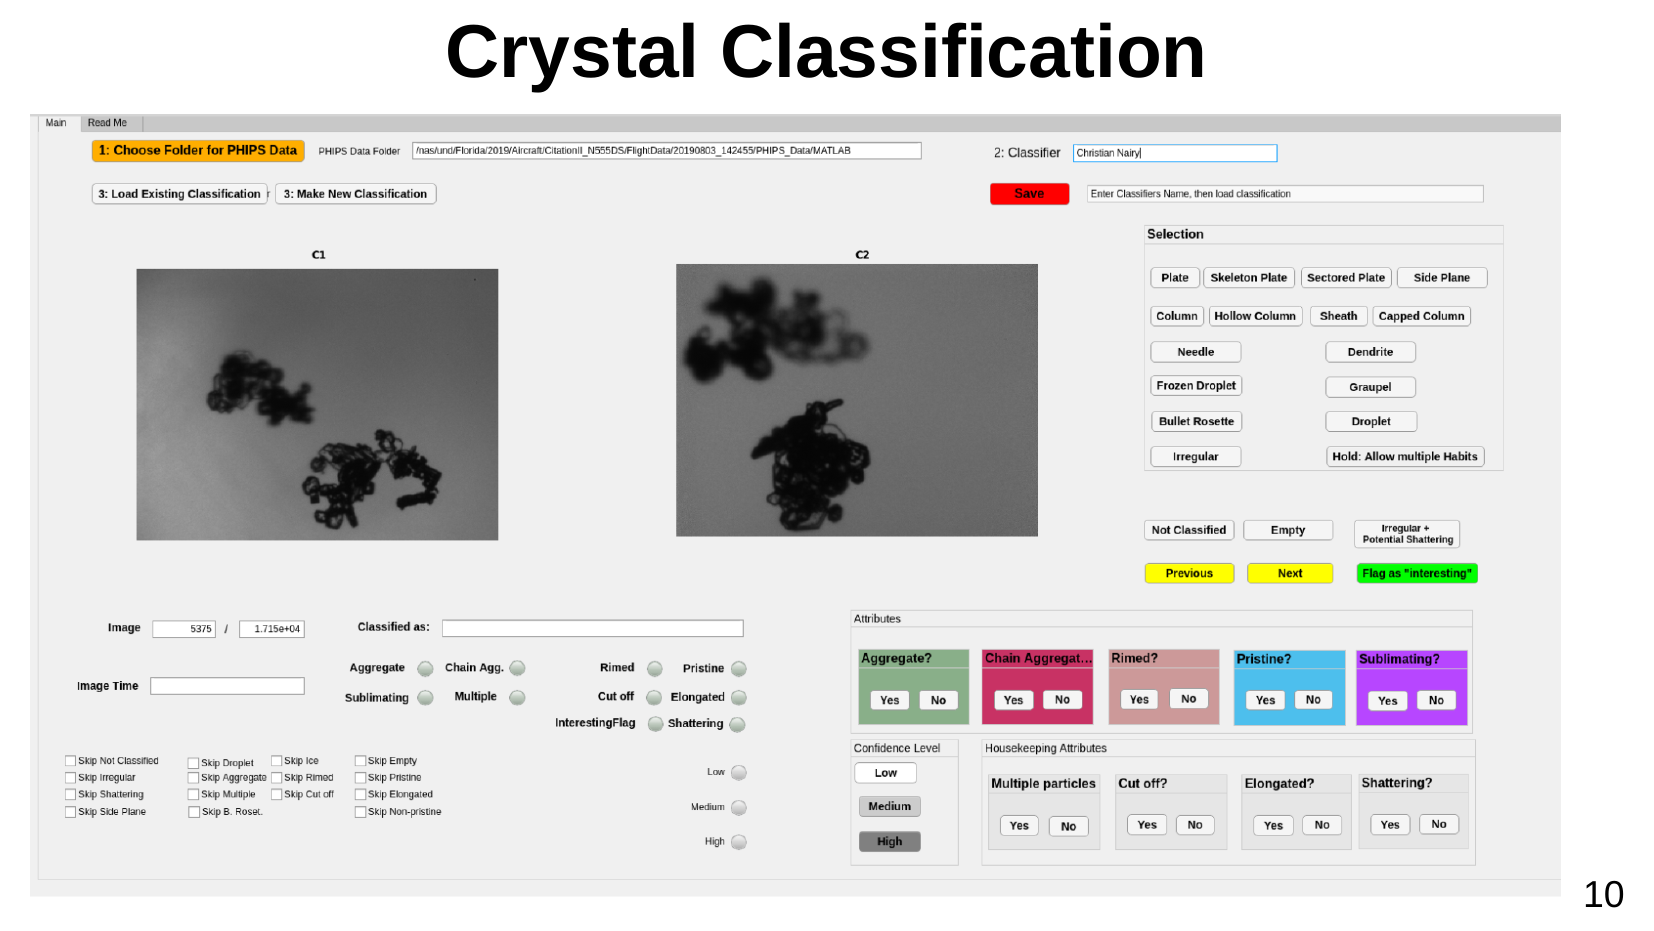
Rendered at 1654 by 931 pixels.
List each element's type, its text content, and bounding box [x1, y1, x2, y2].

text_box Crystal Classification [0, 2, 1654, 111]
picture [30, 114, 1561, 897]
